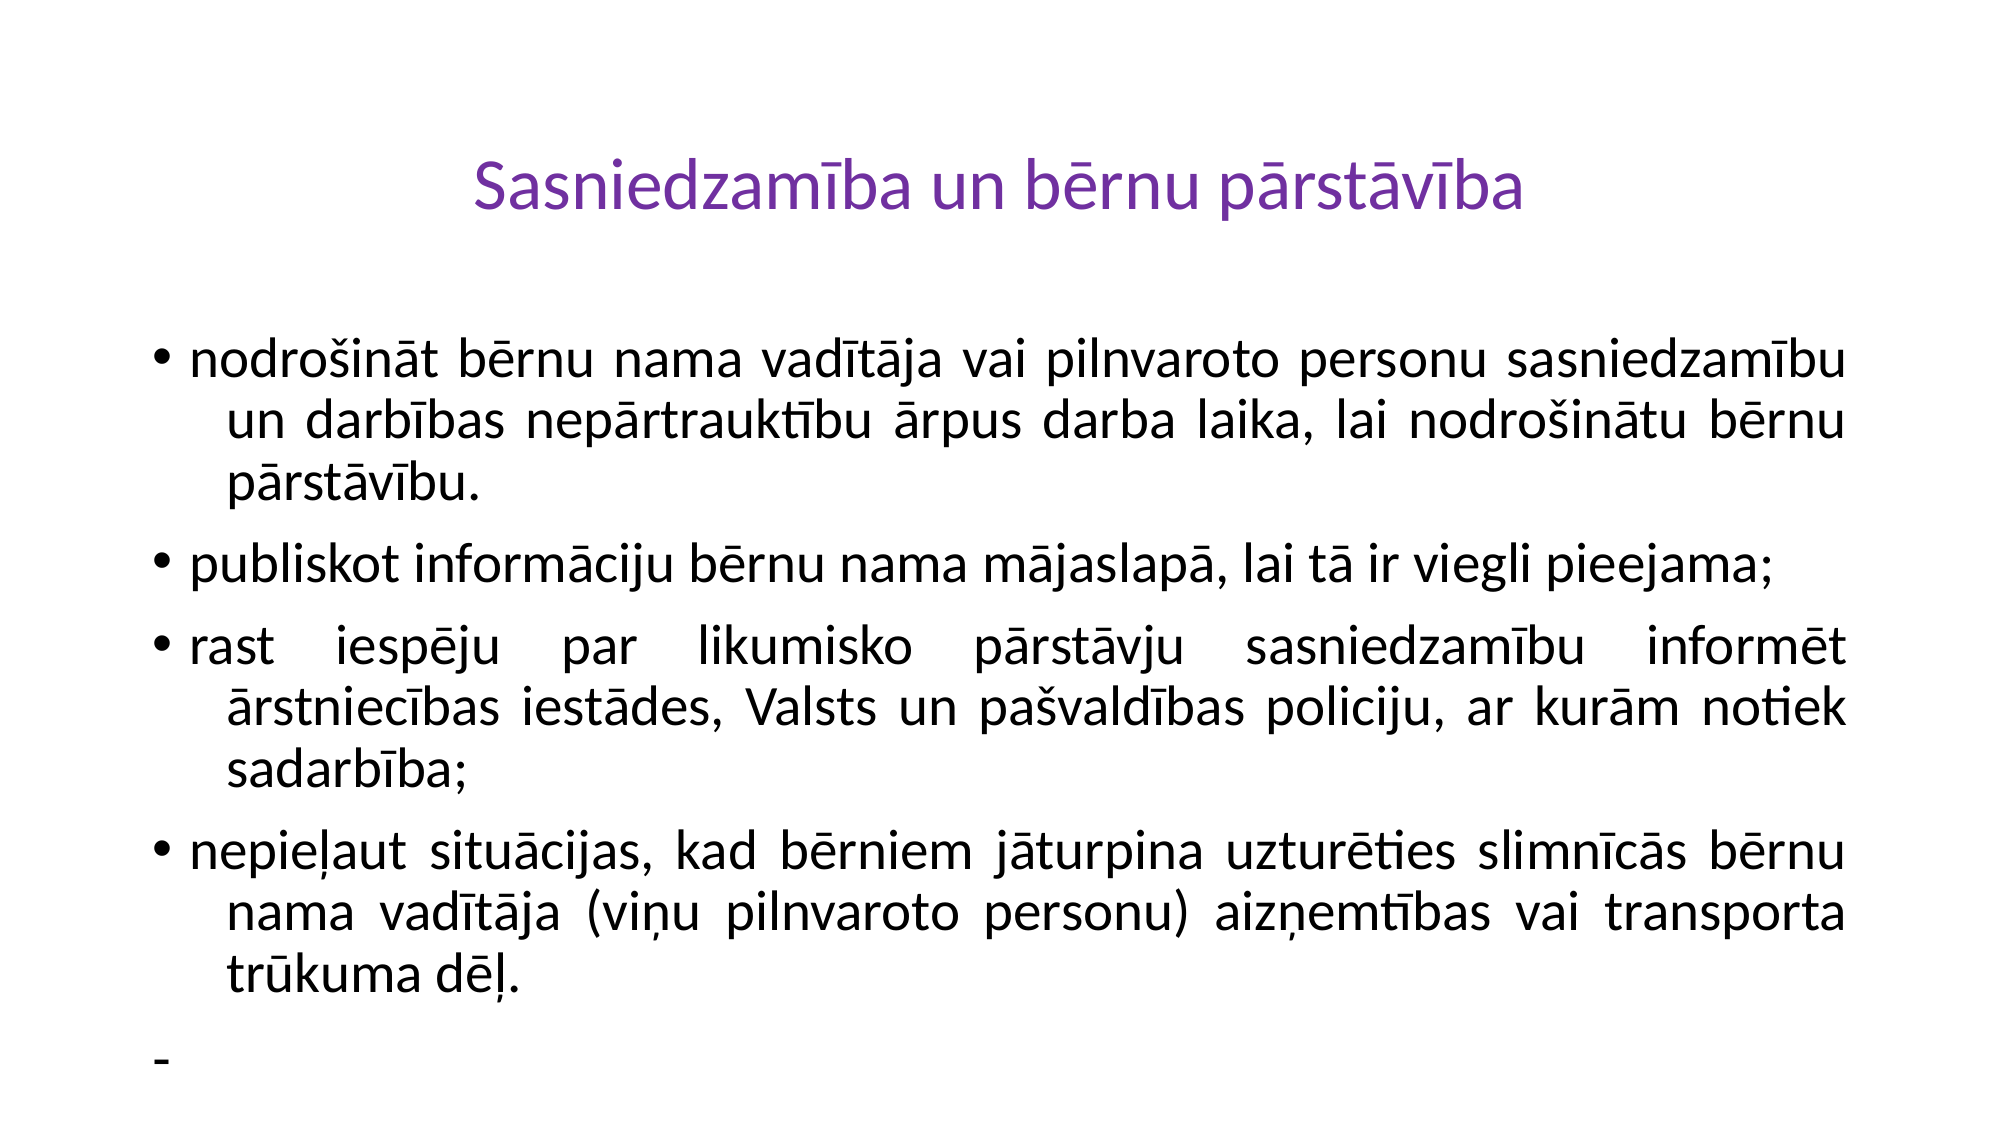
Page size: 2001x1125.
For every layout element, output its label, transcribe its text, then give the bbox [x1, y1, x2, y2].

list Sasniedzamība un bērnu pārstāvība nodrošināt bērnu nama vadītāja vai pilnvaroto personu sasniedzamību un darbības nepārtrauktību ārpus darba laika, lai nodrošinātu bērnu pārstāvību. publiskot informāciju bērnu nama mājaslapā, lai tā ir viegli pieejama; rast iespēju par likumisko pārstāvju sasniedzamību informēt ārstniecības iestādes, Valsts un pašvaldības policiju, ar kurām notiek sadarbība; nepieļaut situācijas, kad bērniem jāturpina uzturēties slimnīcās bērnu nama vadītāja (viņu pilnvaroto personu) aizņemtības vai transporta trūkuma dēļ. [137, 138, 1863, 1014]
